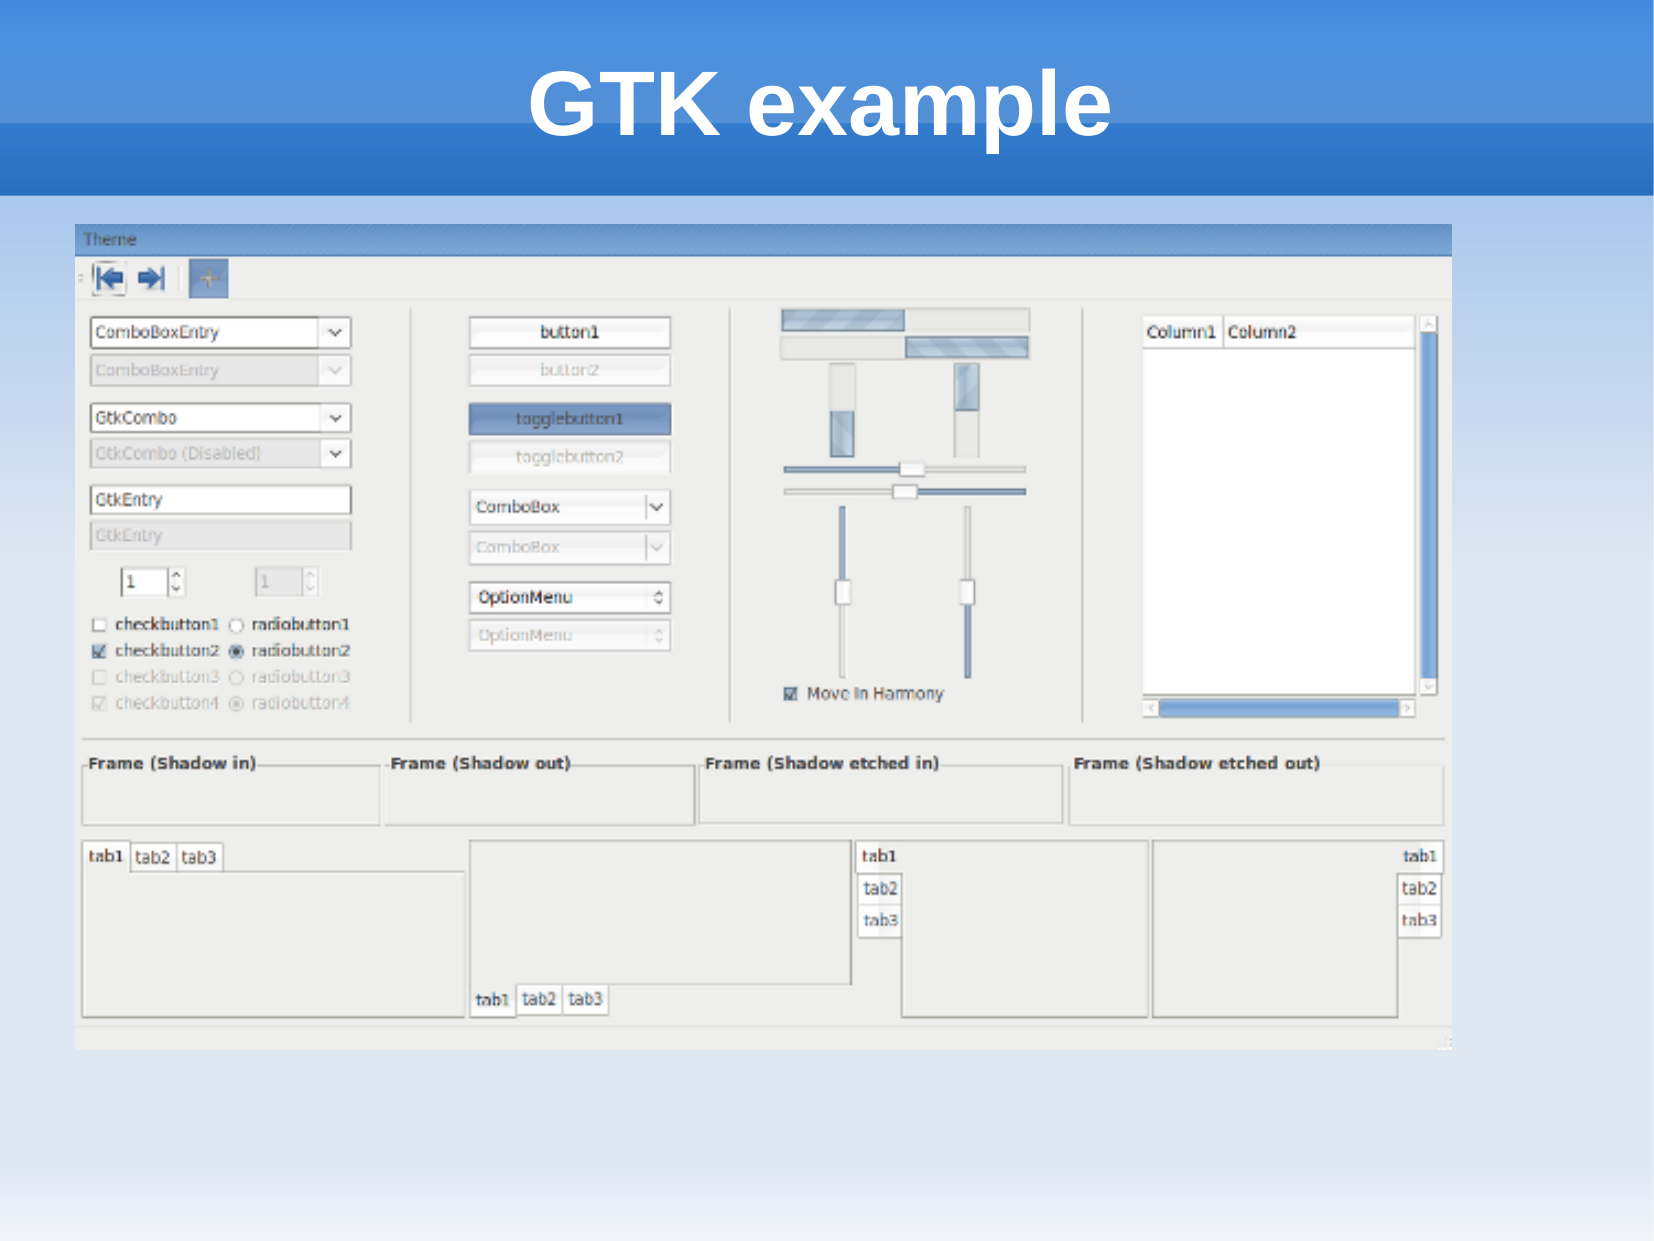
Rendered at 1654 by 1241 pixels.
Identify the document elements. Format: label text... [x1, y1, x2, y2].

title GTK example [76, 7, 1565, 200]
picture [0, 0, 1654, 1241]
list [82, 290, 1571, 1094]
